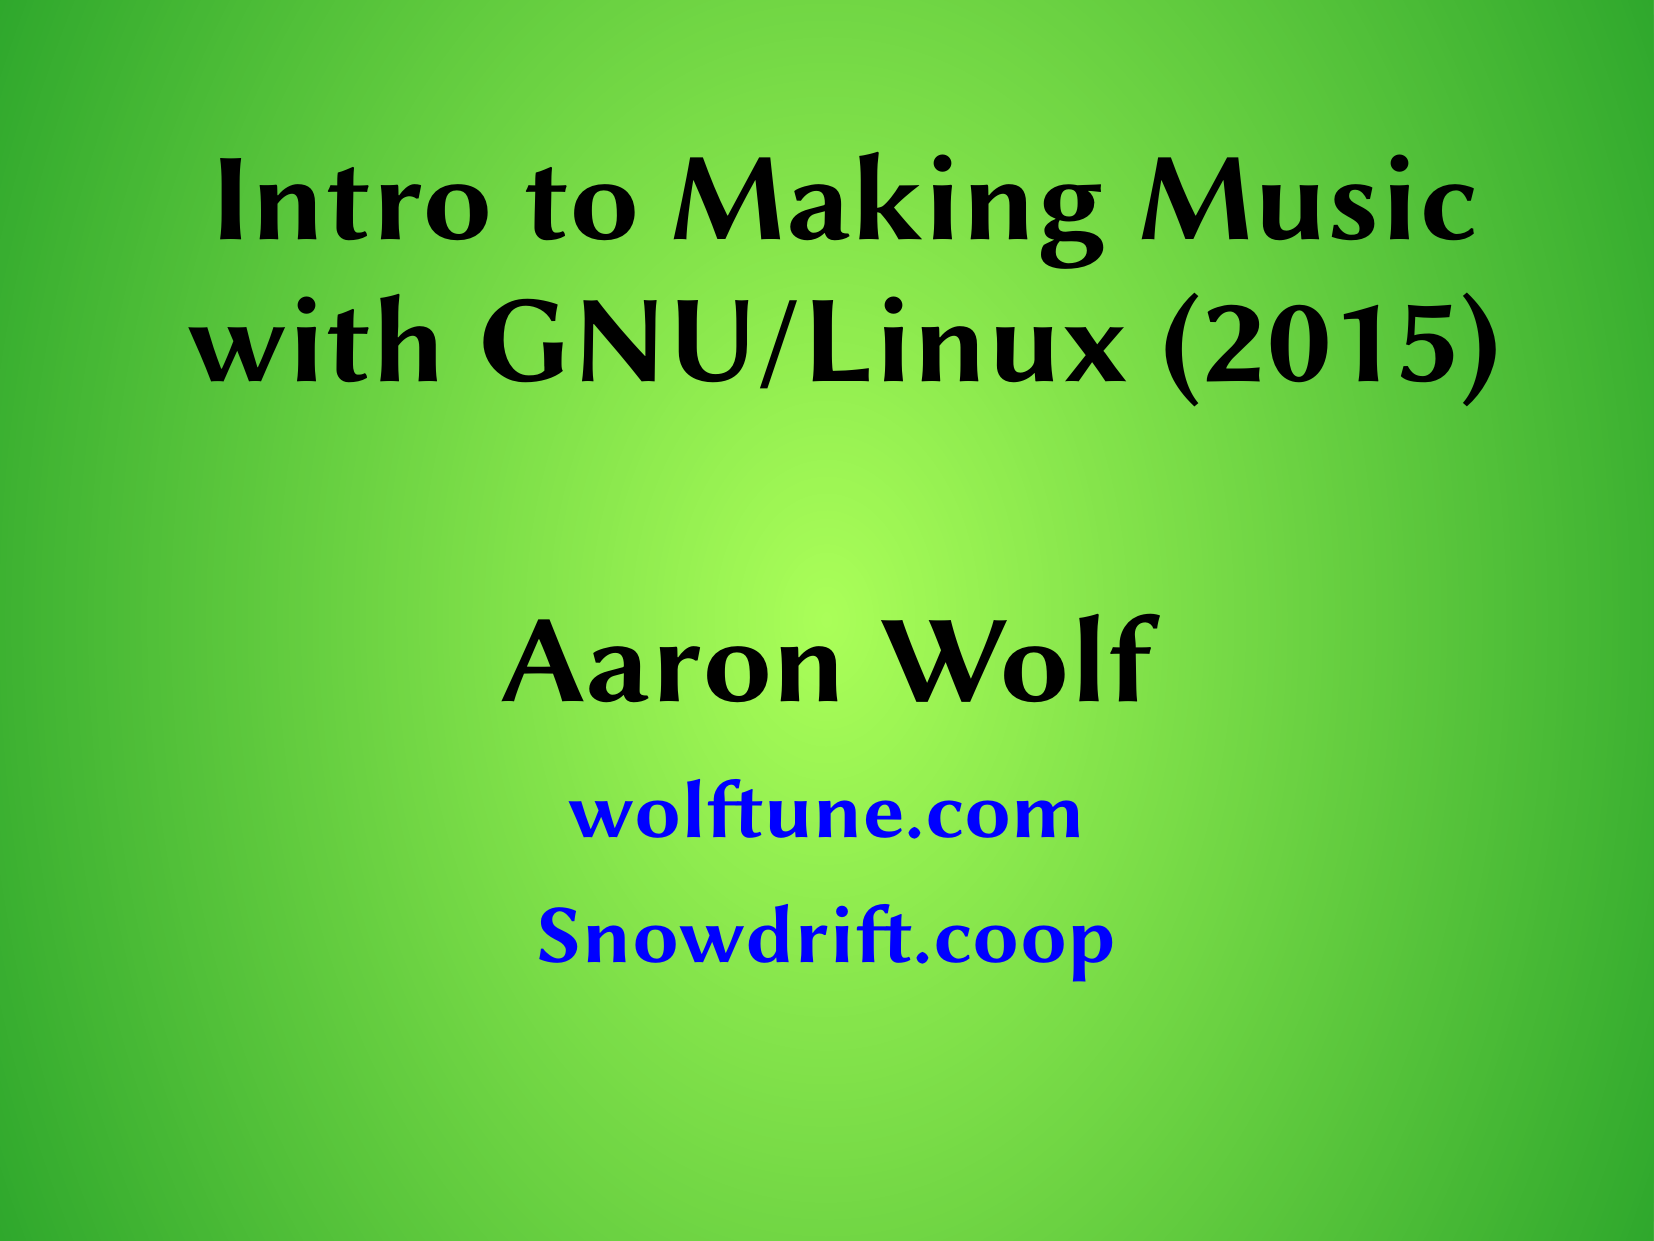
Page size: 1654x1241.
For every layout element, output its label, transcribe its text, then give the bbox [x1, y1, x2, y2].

text_box Aaron Wolf wolftune.com Snowdrift.coop [309, 582, 1345, 991]
text_box Intro to Making Music with GNU/Linux (2015) [159, 120, 1531, 451]
